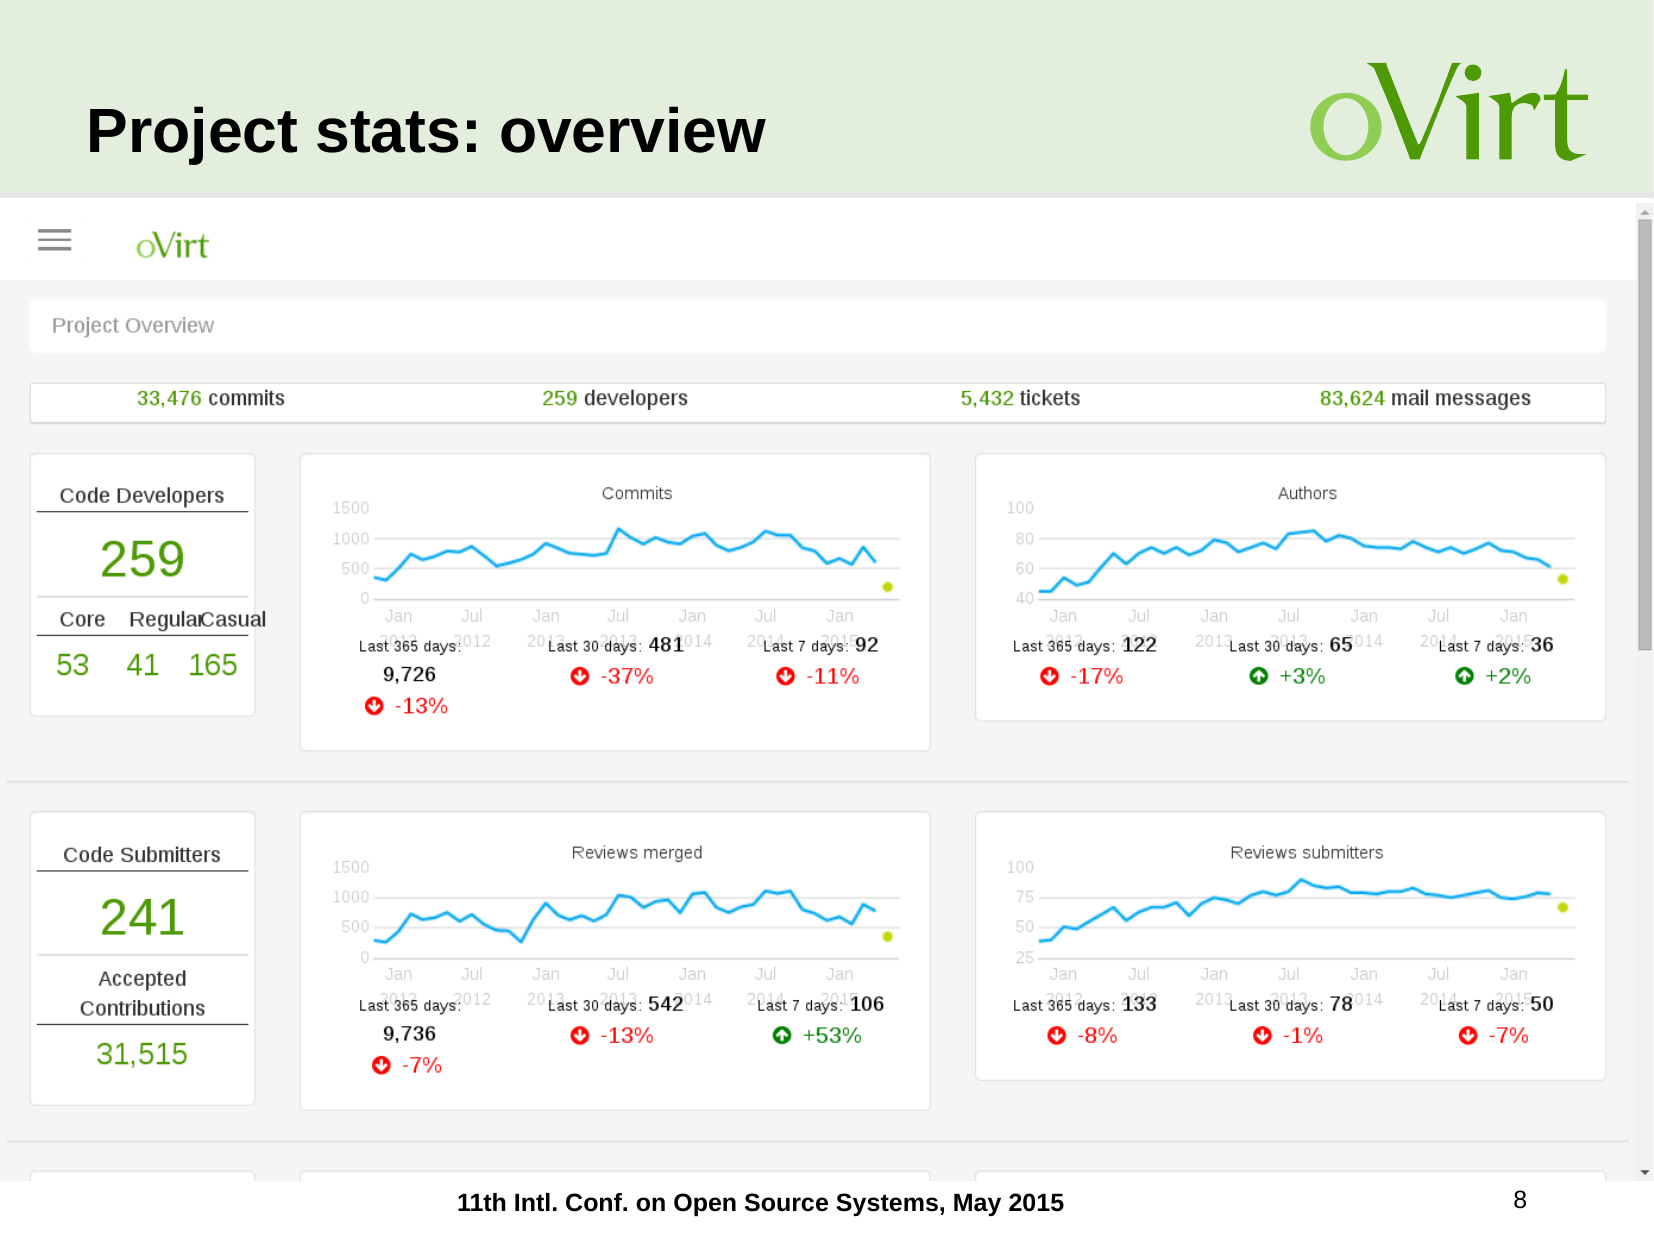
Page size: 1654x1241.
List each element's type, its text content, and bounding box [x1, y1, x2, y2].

picture [0, 203, 1654, 1181]
title Project stats: overview [86, 36, 1307, 203]
